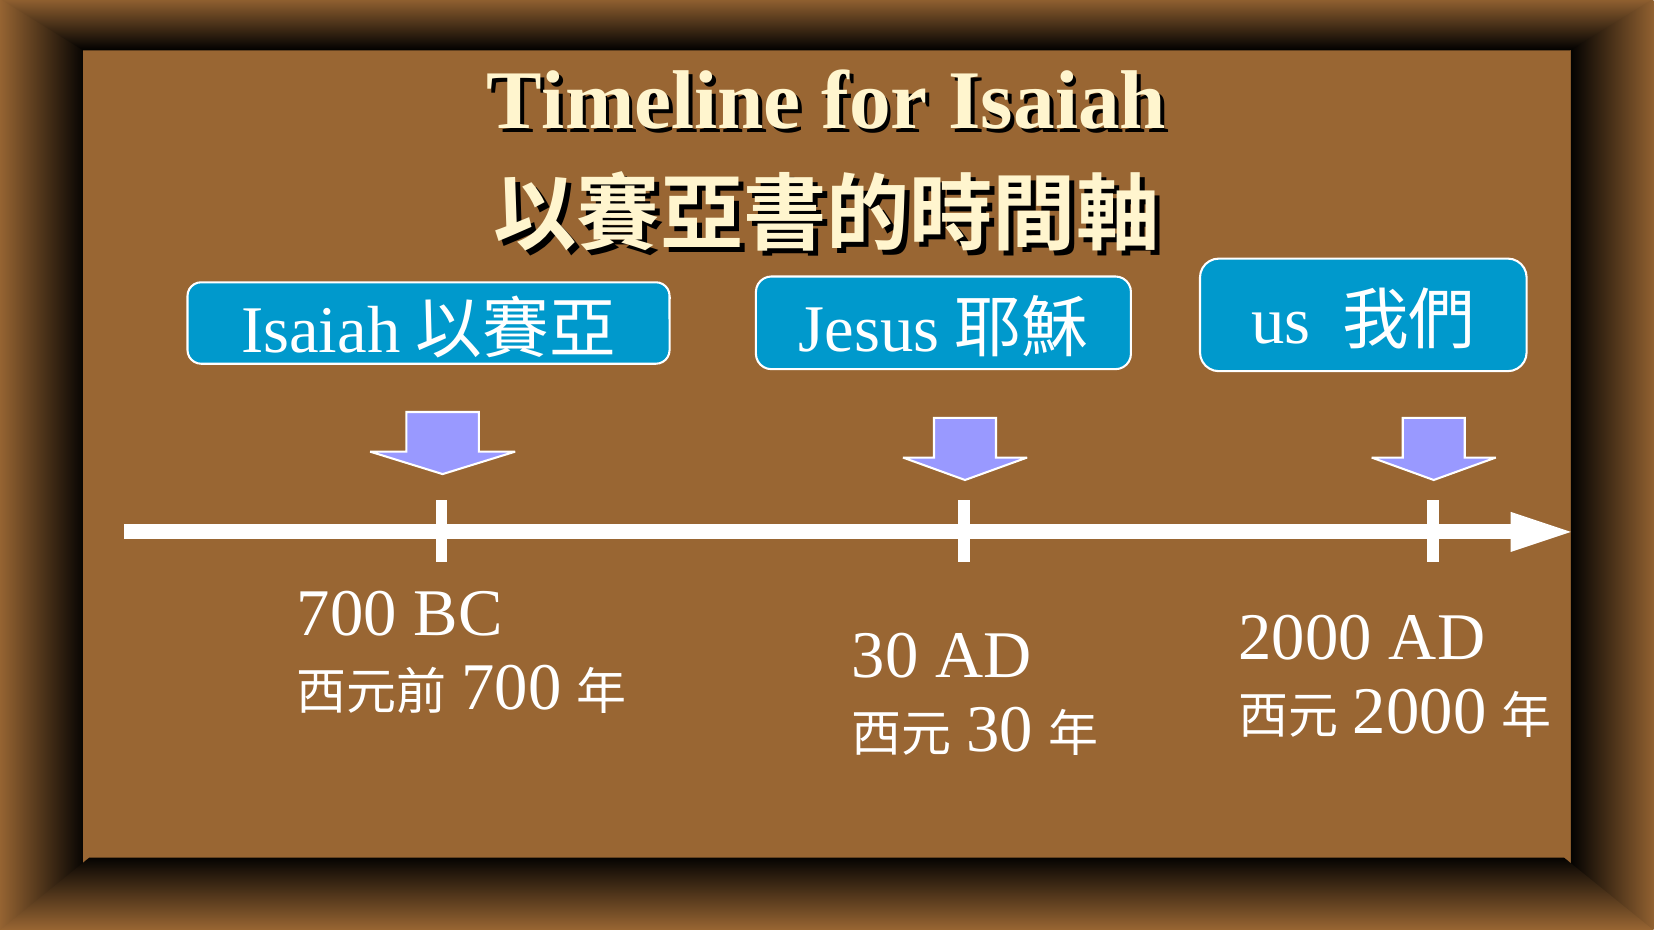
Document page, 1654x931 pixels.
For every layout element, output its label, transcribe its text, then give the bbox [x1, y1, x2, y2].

text_box 700 BC 西元前700年 [281, 568, 770, 799]
text_box 30 AD 西元30年 [837, 610, 1168, 774]
text_box [903, 417, 1028, 481]
text_box [370, 412, 516, 475]
text_box Isaiah以賽亞 [187, 282, 670, 364]
text_box Jesus耶穌 [755, 276, 1131, 370]
text_box us 我們 [1200, 258, 1527, 372]
title Timeline for Isaiah 以賽亞書的時間軸 [124, 59, 1530, 263]
text_box [1371, 417, 1496, 481]
text_box 2000 AD 西元2000年 [1223, 592, 1636, 823]
